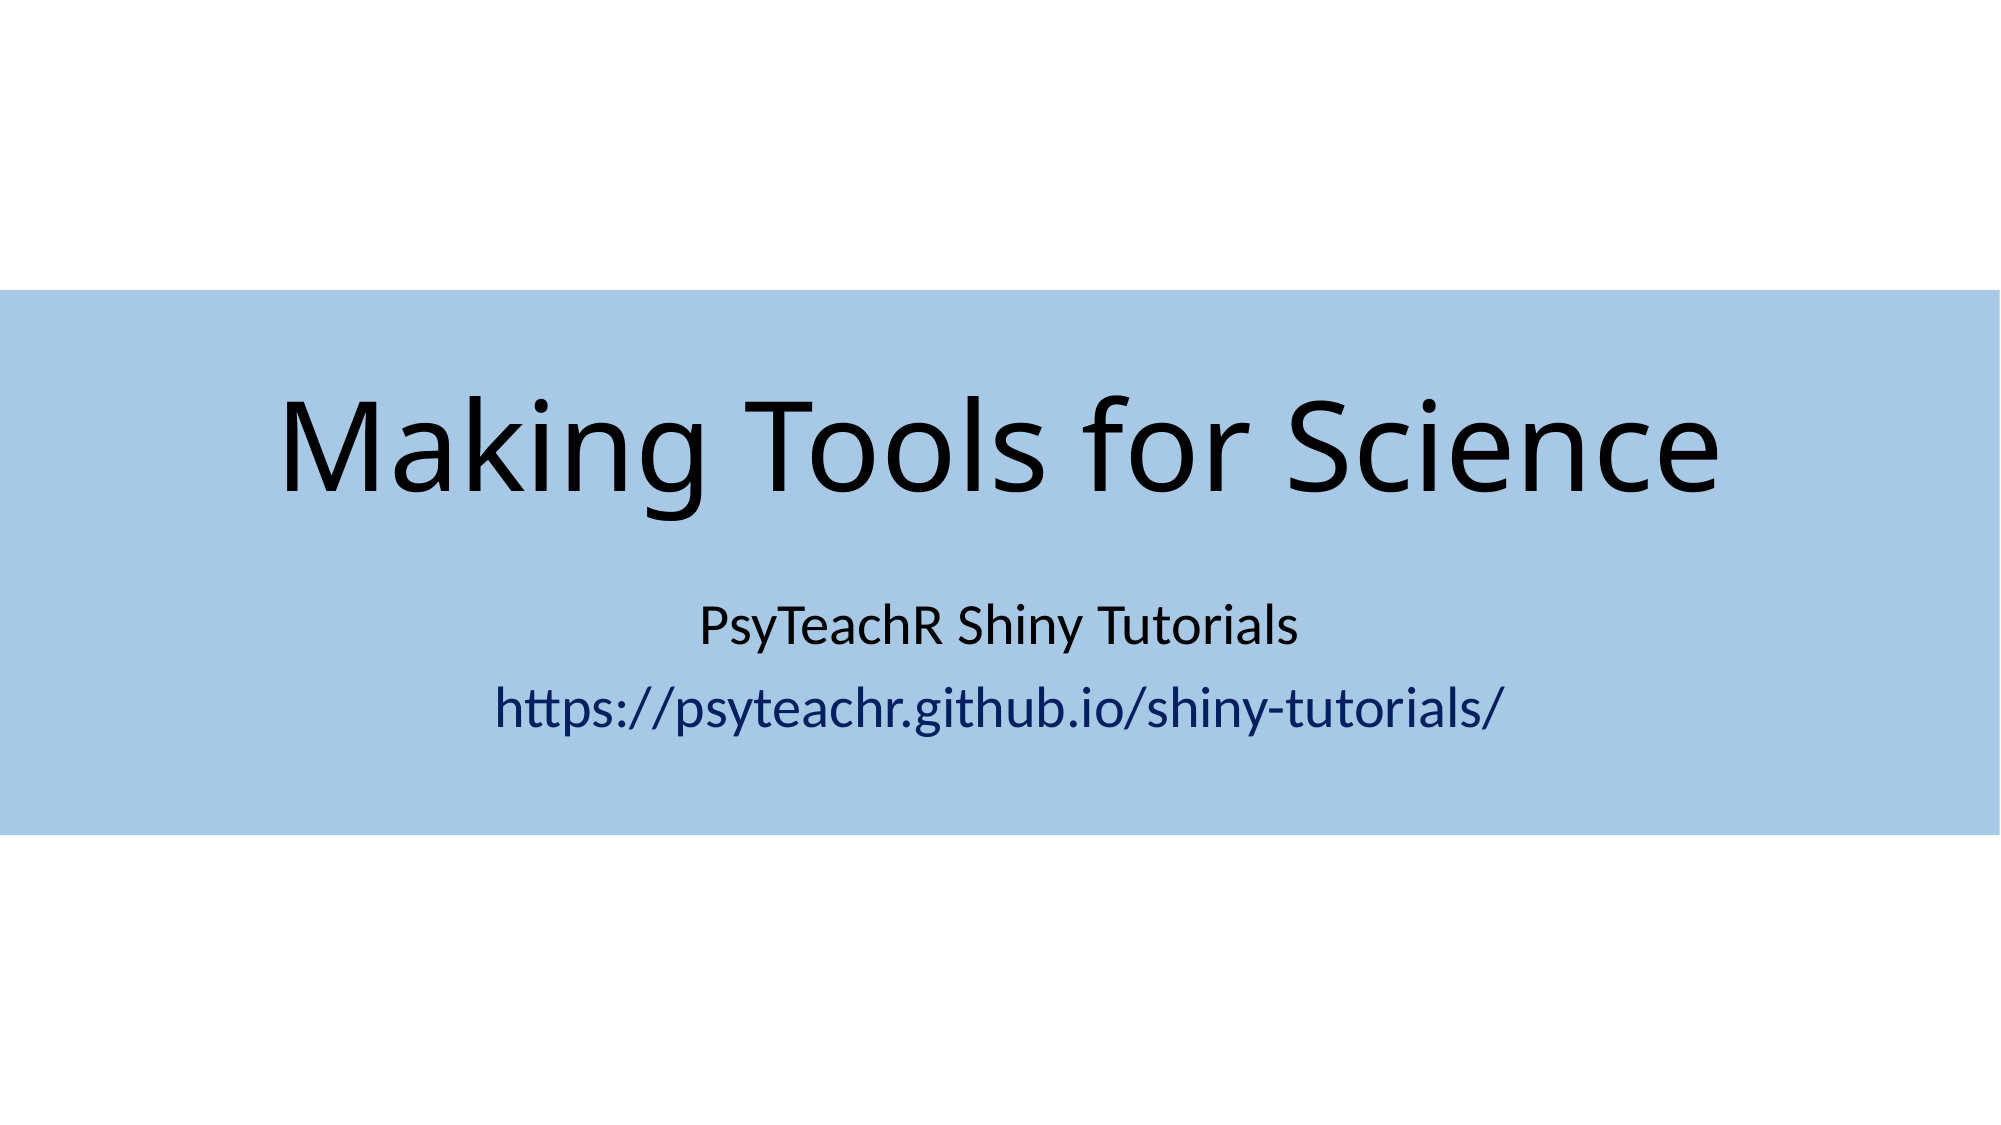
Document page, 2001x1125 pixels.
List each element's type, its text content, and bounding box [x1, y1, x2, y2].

subtitle PsyTeachR Shiny Tutorials https://psyteachr.github.io/shiny-tutorials/ [249, 586, 1750, 859]
title Making Tools for Science [249, 134, 1750, 527]
text_box [0, 290, 2000, 835]
